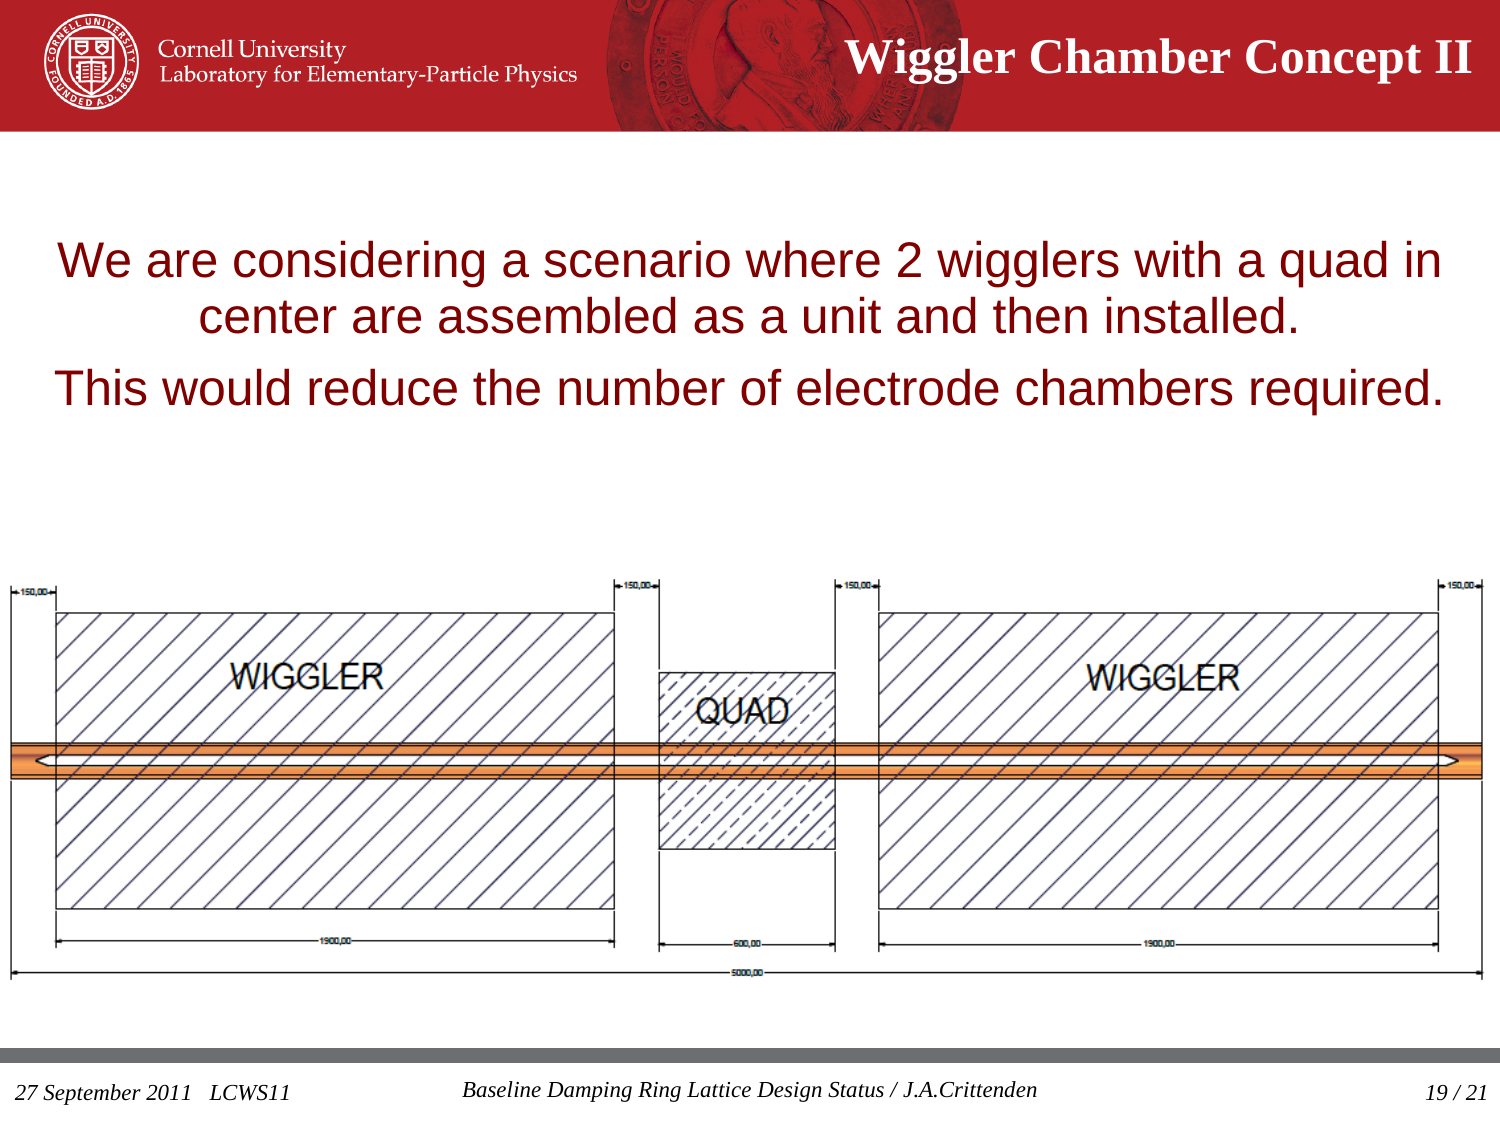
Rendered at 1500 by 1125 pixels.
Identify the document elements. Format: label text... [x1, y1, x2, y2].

picture [0, 574, 1500, 992]
picture [0, 0, 1500, 132]
list We are considering a scenario where 2 wigglers with a quad in center are assembled as a unit and then installed. This would reduce the number of electrode chambers required. [0, 224, 1500, 513]
title Wiggler Chamber Concept II [825, 0, 1492, 113]
